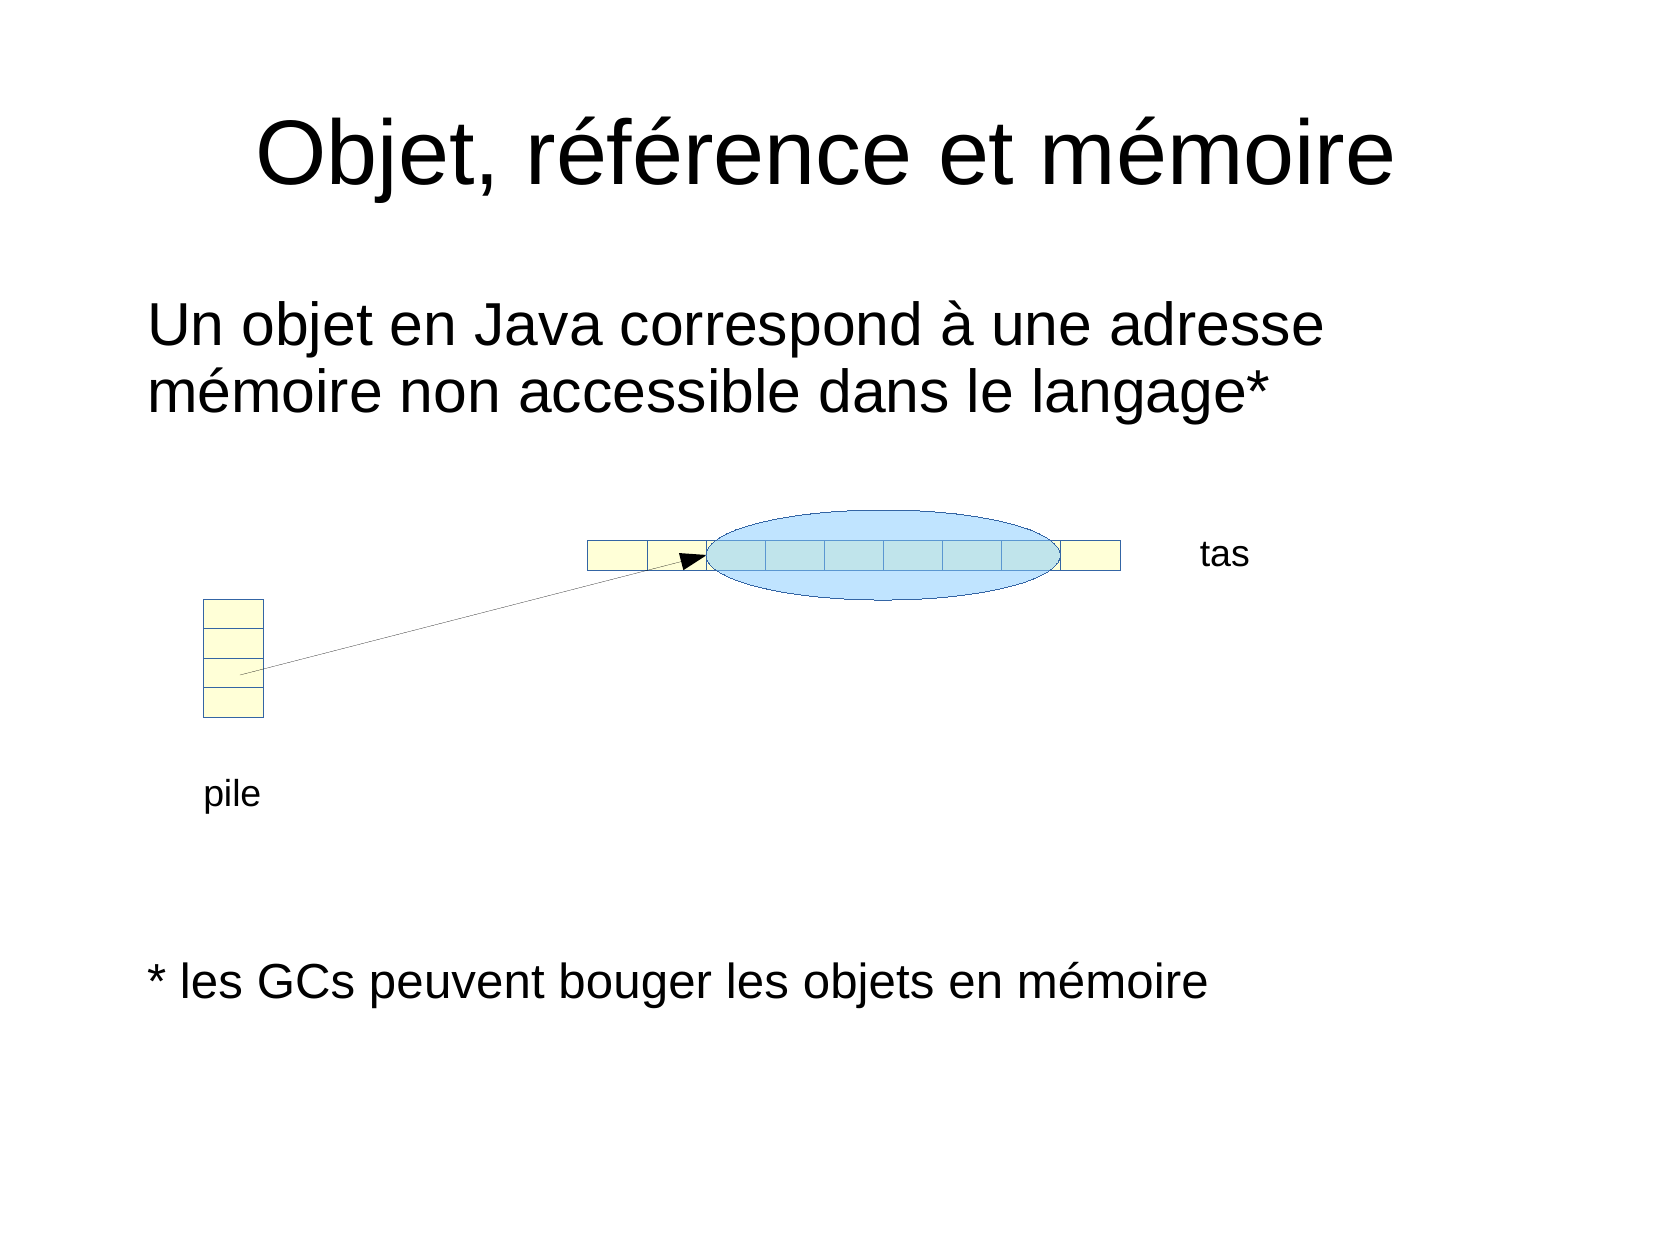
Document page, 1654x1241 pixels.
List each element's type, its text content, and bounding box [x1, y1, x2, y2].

text_box [203, 599, 264, 718]
list Un objet en Java correspond à une adresse mémoire non accessible dans le langage* * les GCs peuvent bouger les objets en mémoire [82, 290, 1571, 1010]
title Objet, référence et mémoire [82, 49, 1571, 257]
text_box [587, 510, 1121, 601]
text_box tas [1185, 525, 1265, 582]
text_box pile [188, 765, 277, 822]
text_box [649, 563, 683, 571]
